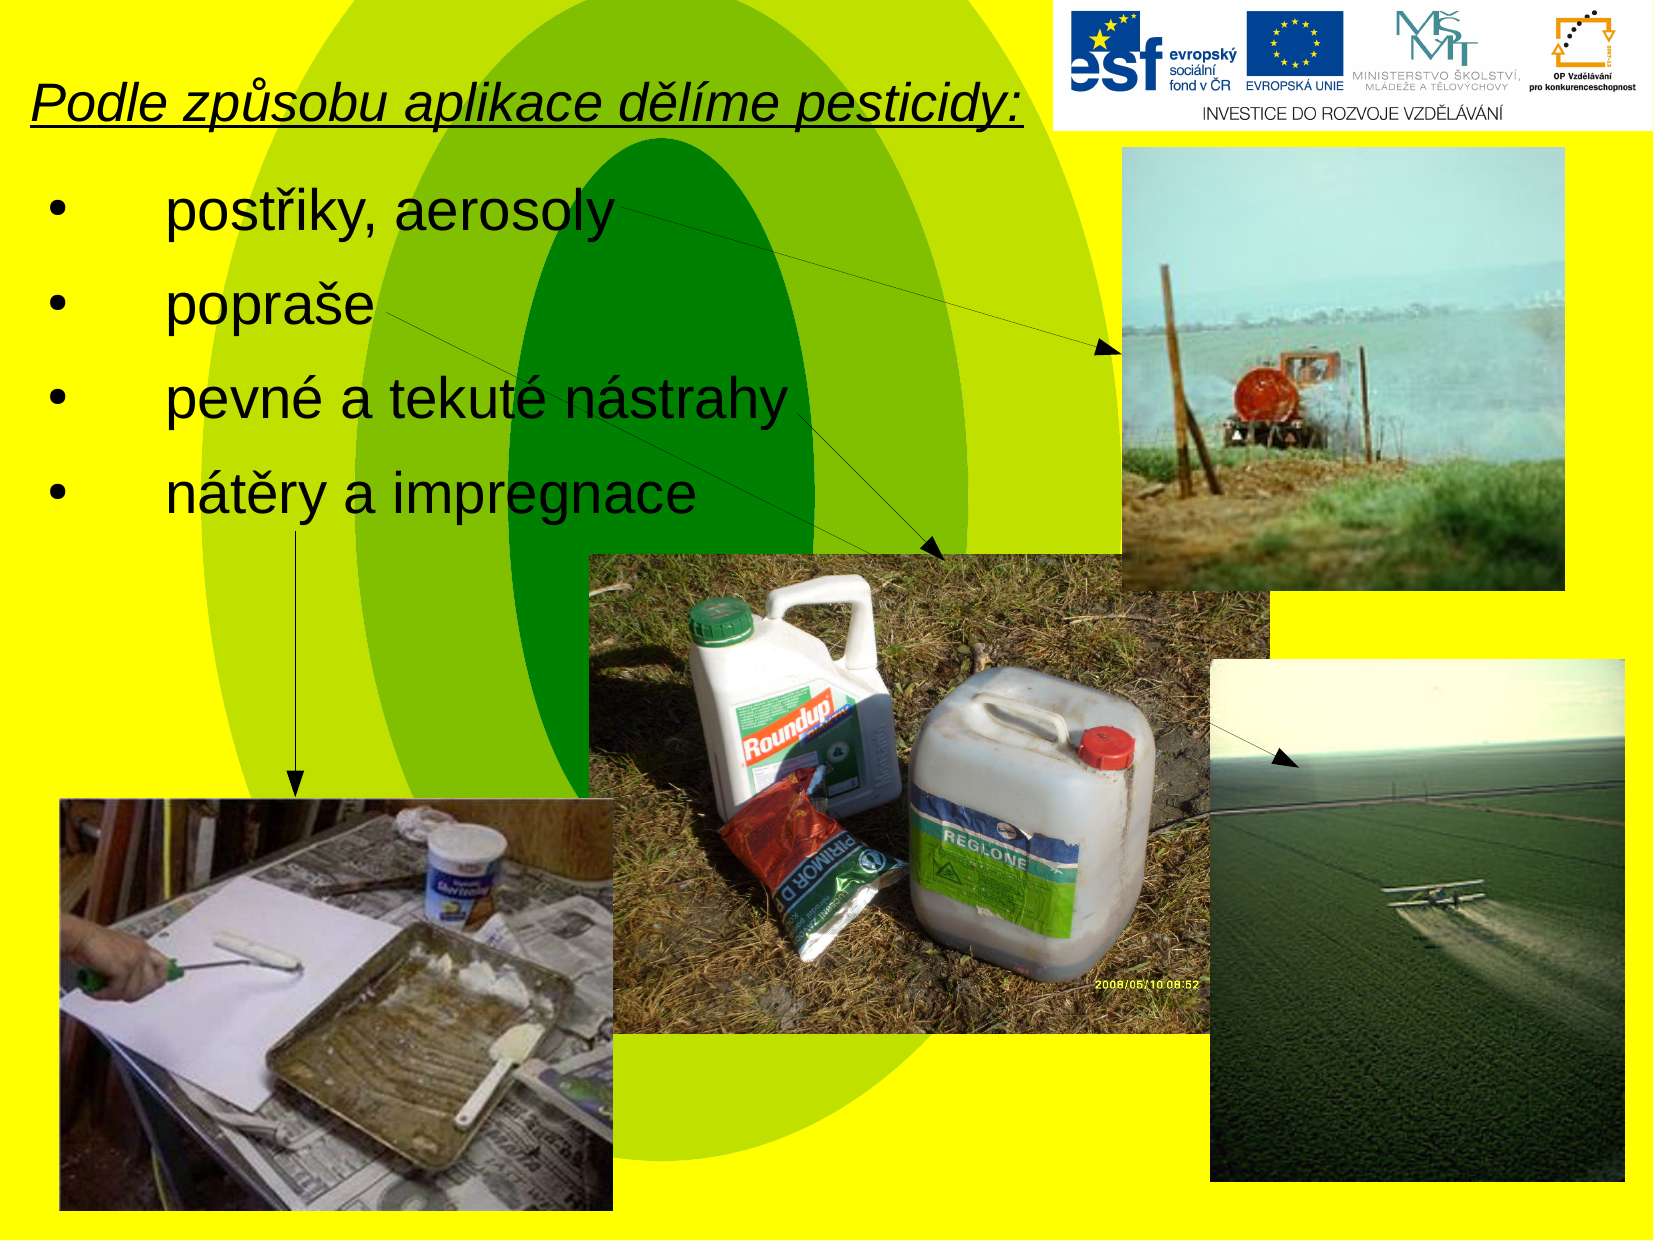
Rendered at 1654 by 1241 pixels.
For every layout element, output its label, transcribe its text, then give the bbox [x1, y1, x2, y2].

title Podle způsobu aplikace dělíme pesticidy: [0, 0, 1489, 207]
picture [1122, 147, 1565, 591]
picture [1053, 0, 1654, 131]
list postřiky, aerosoly popraše pevné a tekuté nástrahy nátěry a impregnace [29, 177, 1518, 996]
picture [59, 659, 1625, 1211]
